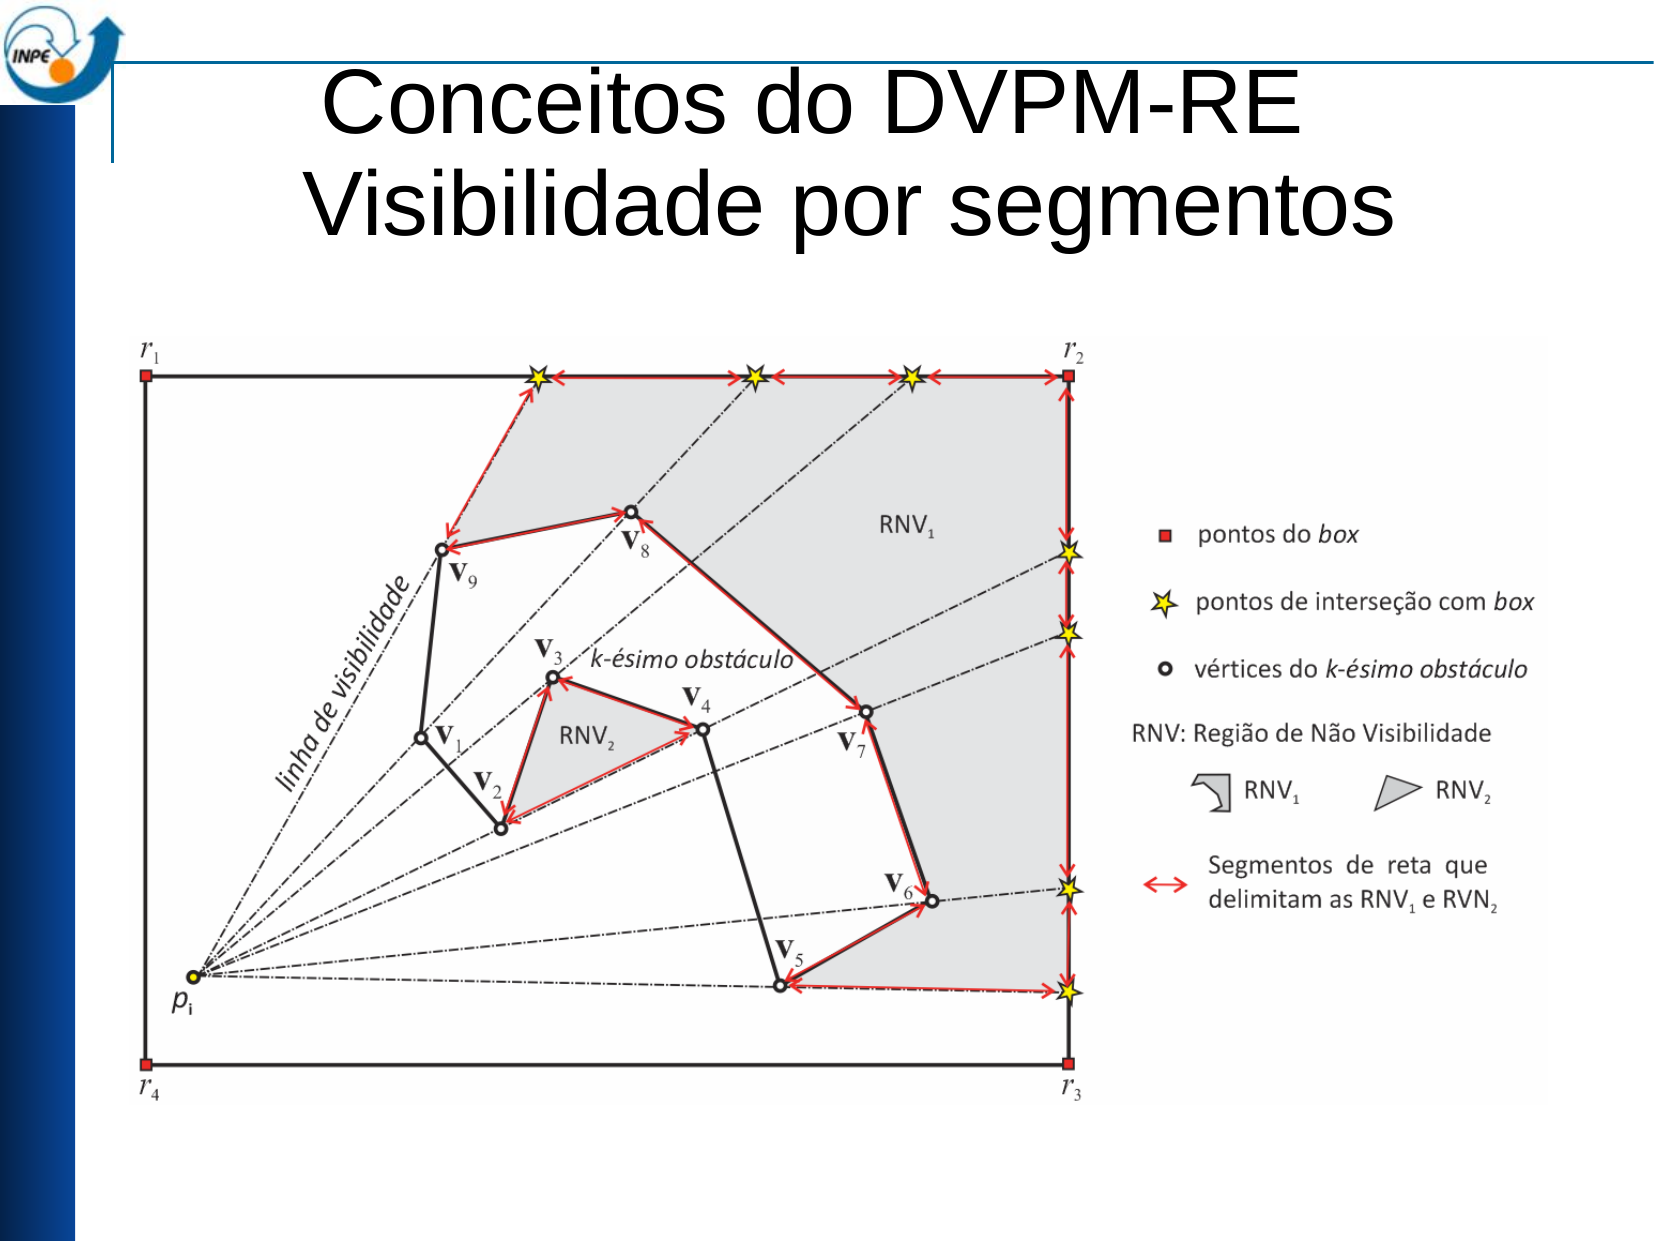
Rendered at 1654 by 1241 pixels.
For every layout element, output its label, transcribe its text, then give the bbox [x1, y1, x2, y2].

picture [129, 336, 1548, 1105]
picture [0, 0, 126, 105]
title Conceitos do DVPM-RE Visibilidade por segmentos [82, 49, 1619, 257]
